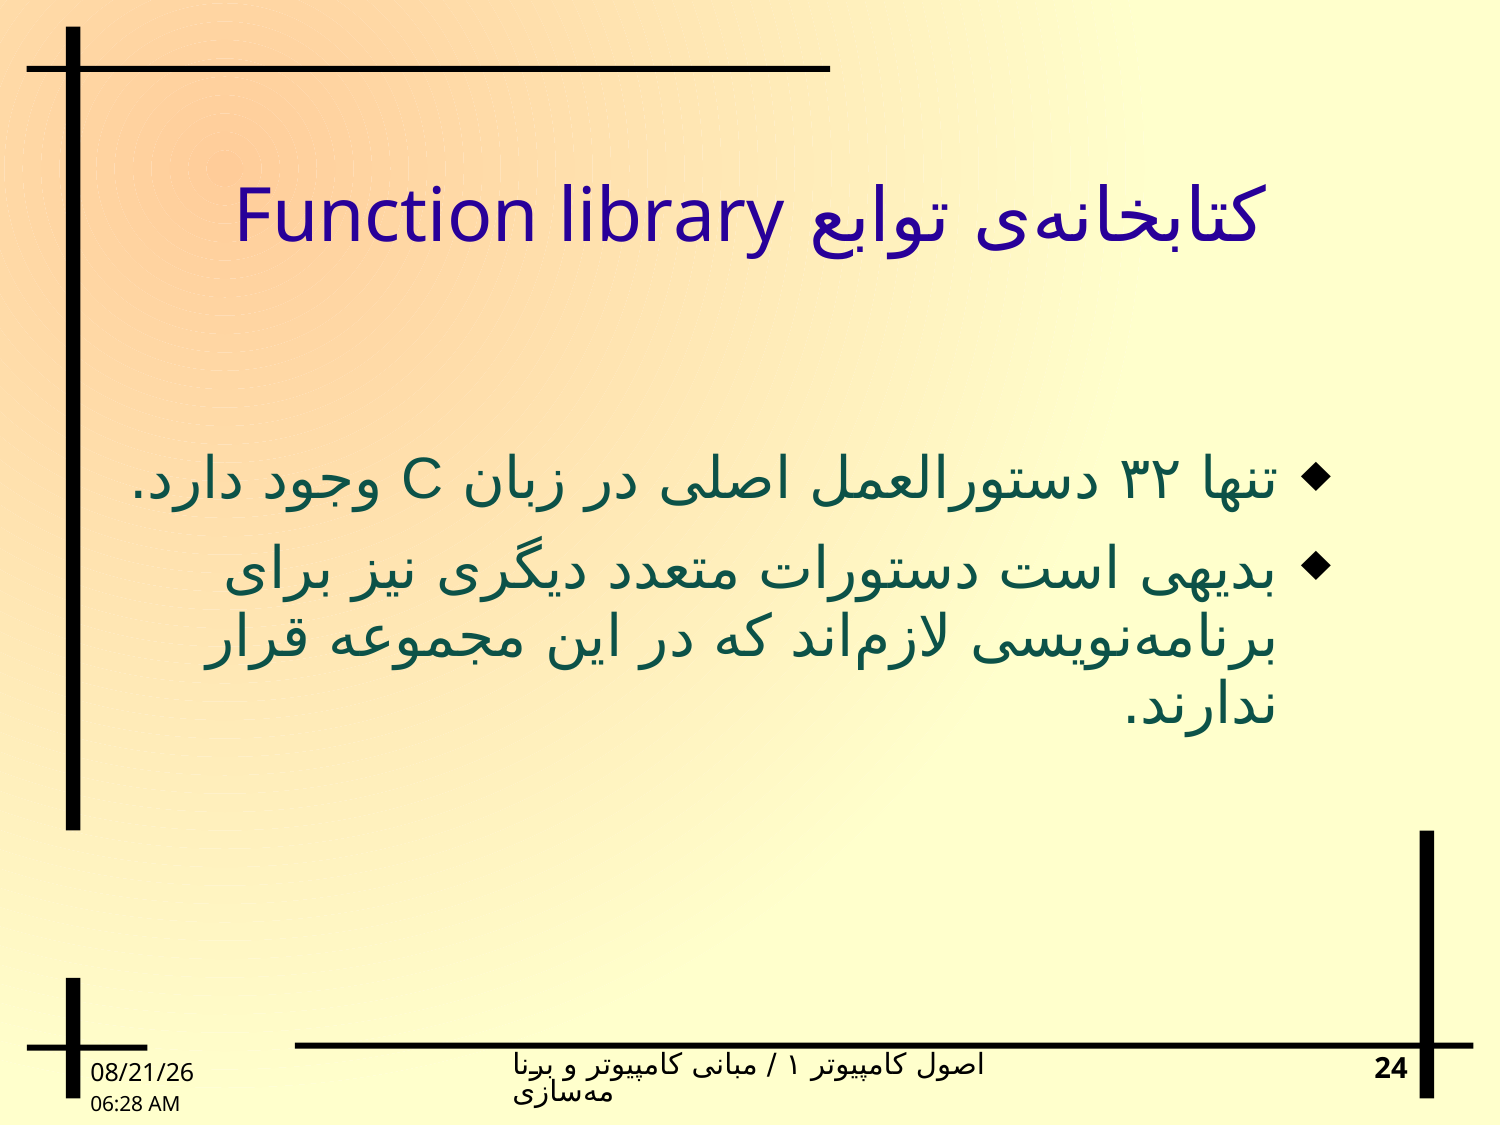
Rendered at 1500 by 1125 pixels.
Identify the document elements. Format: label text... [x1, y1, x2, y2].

list تنها ۳۲ دستورالعمل اصلی در زبان C وجود دارد. بدیهی است دستورات متعدد دیگری نیز برای برنامه‌نویسی لازم‌اند که در این مجموعه قرار ندارند. [122, 444, 1403, 904]
title کتابخانه‌ی توابع Function library [109, 150, 1391, 274]
